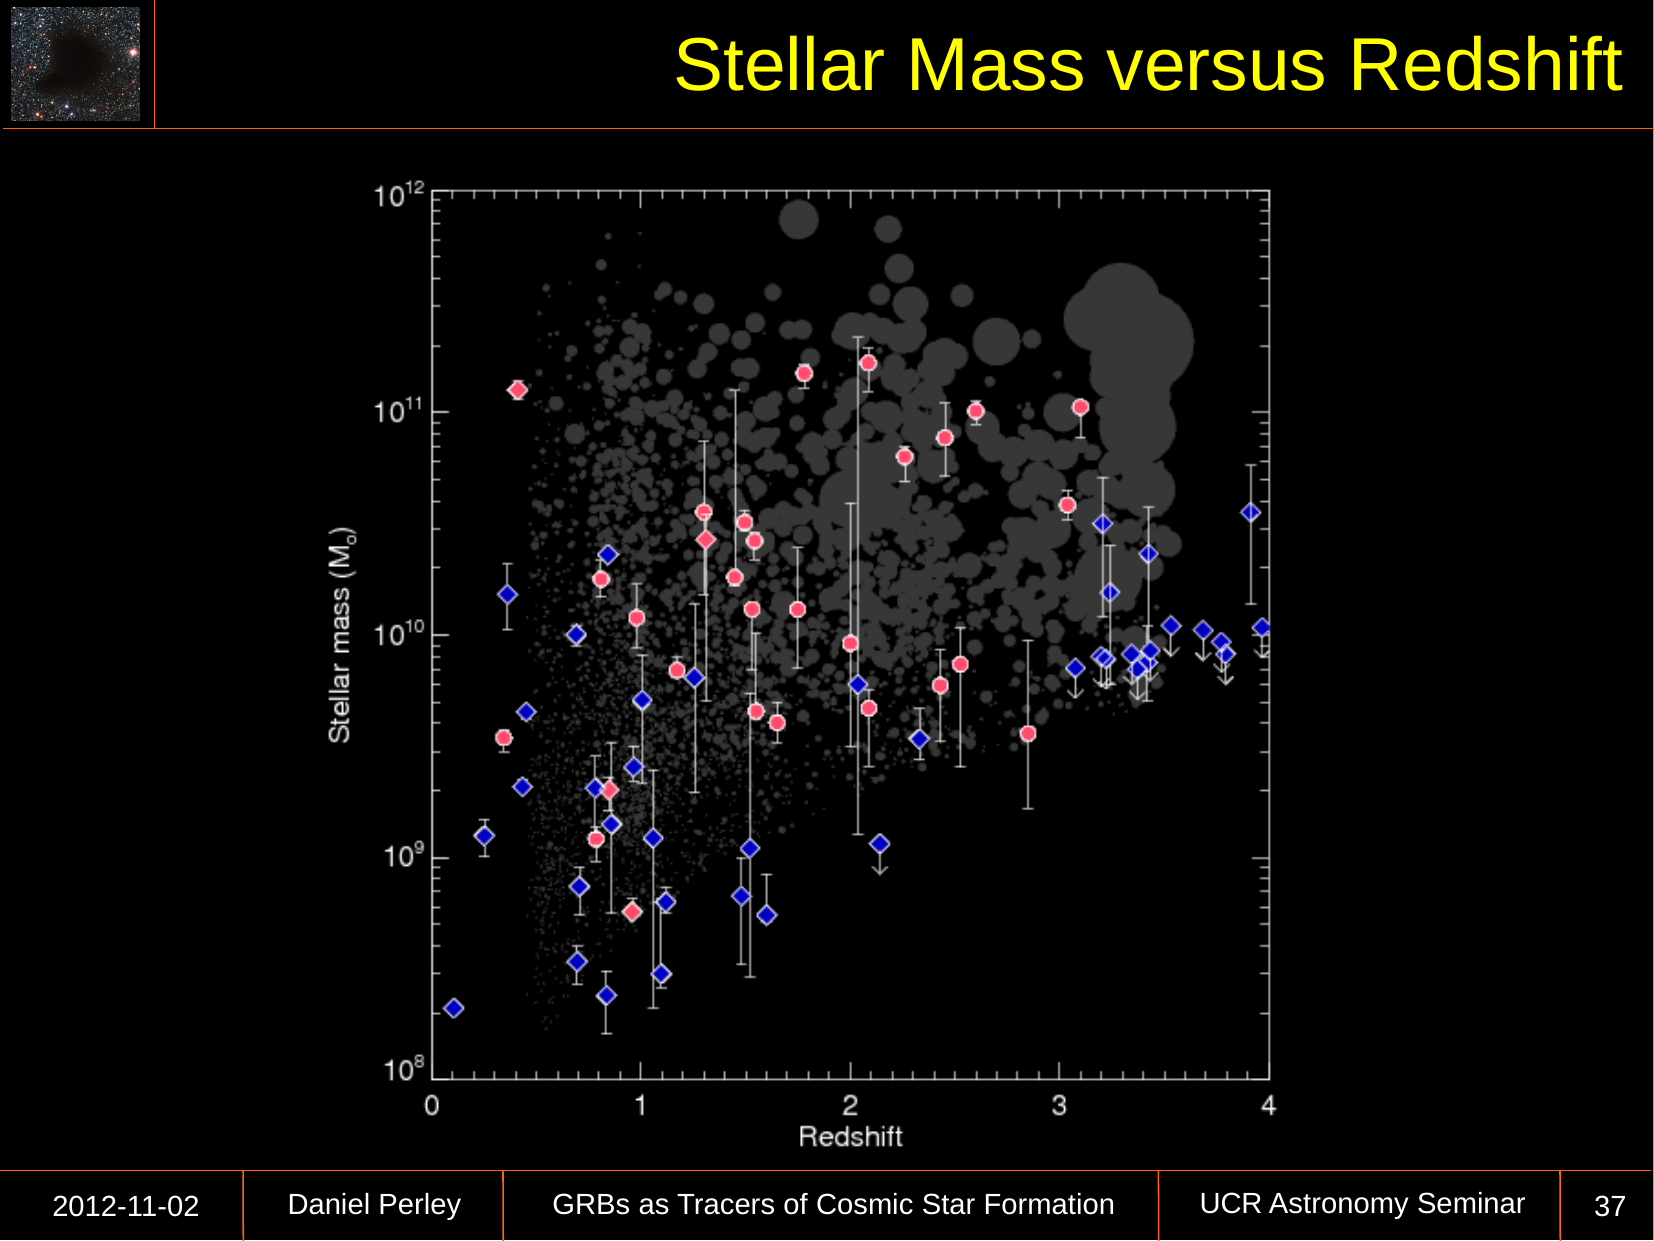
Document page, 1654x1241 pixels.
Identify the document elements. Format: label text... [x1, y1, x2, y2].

picture [11, 7, 140, 121]
picture [300, 150, 1298, 1164]
title Stellar Mass versus Redshift [187, 21, 1624, 108]
